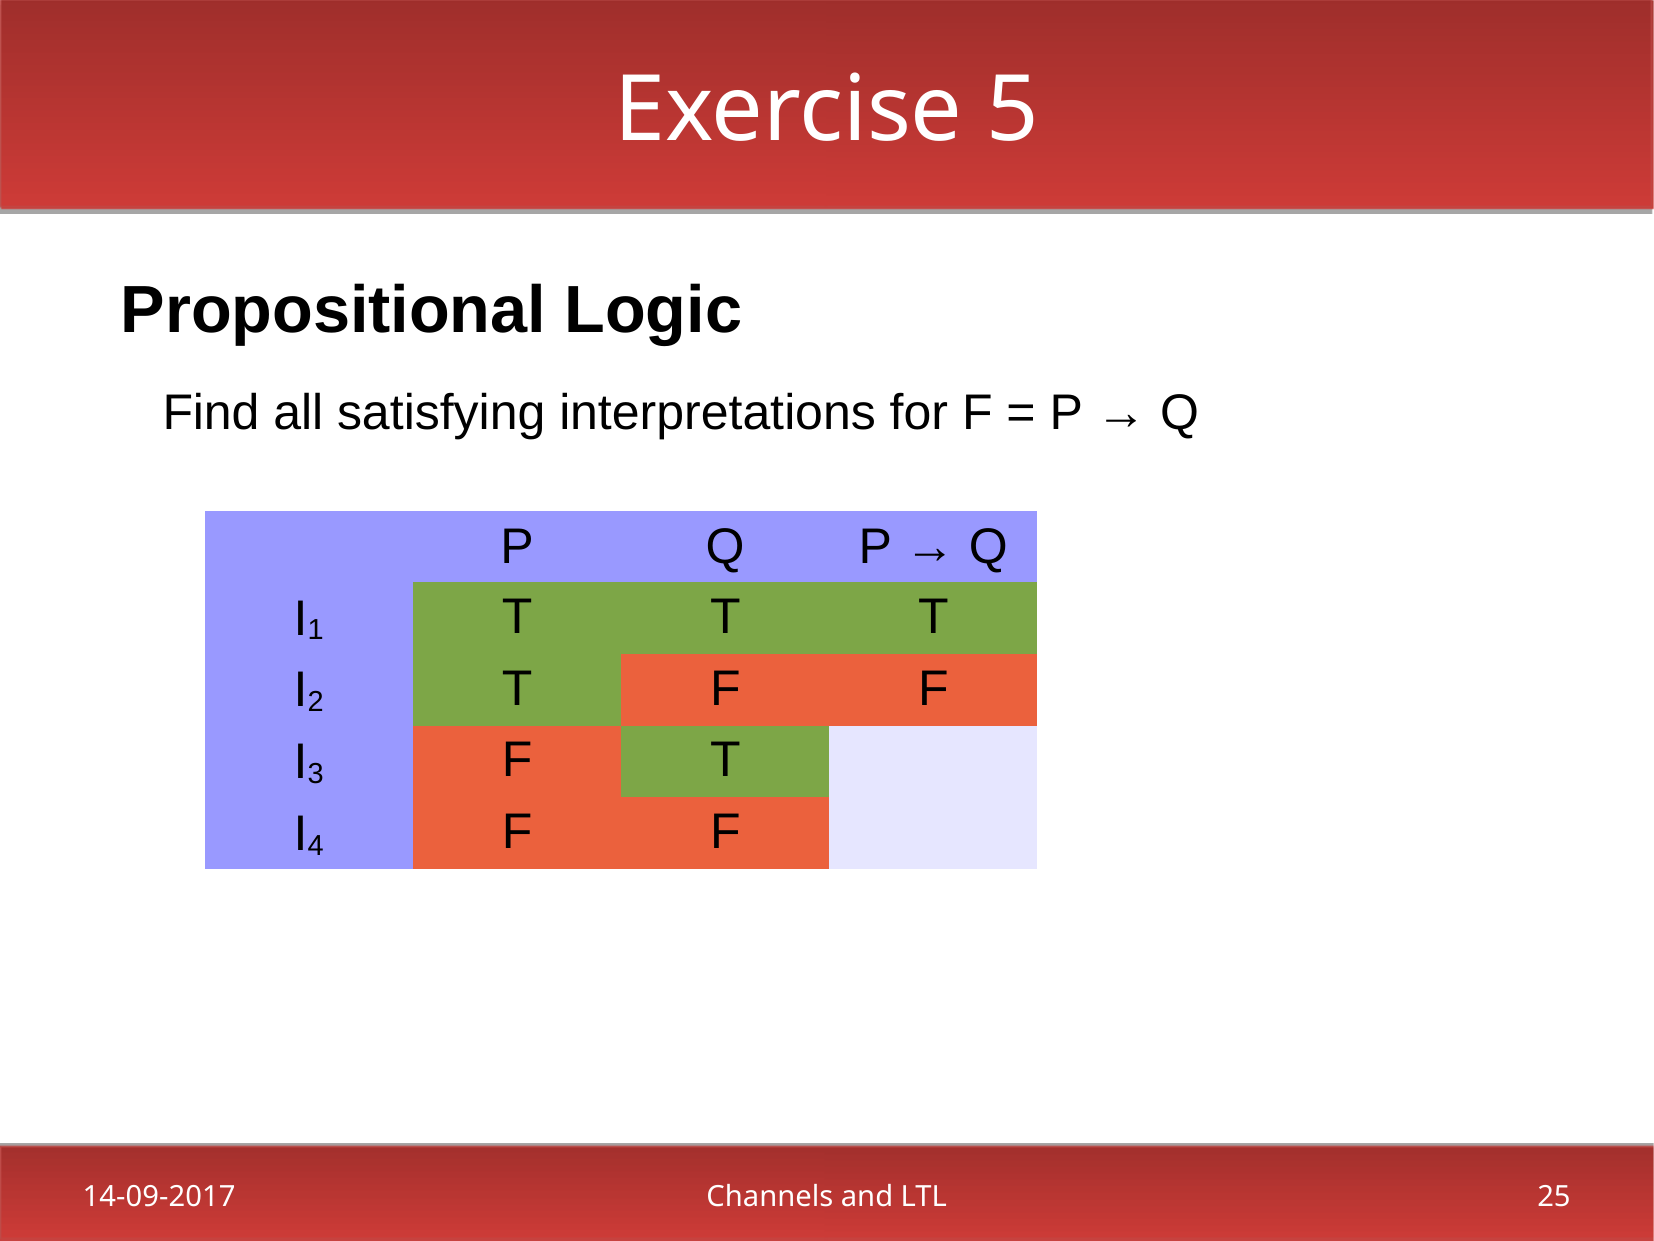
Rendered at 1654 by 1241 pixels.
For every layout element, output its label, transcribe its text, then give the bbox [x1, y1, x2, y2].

table_cell F [829, 654, 1037, 726]
text_box Propositional Logic [105, 264, 759, 354]
table_cell F [413, 797, 621, 869]
table_cell [829, 797, 1037, 869]
table_cell [829, 726, 1037, 797]
table_cell I3 [205, 726, 413, 797]
table_cell I1 [205, 582, 413, 654]
title Exercise 5 [59, 31, 1595, 178]
table_cell F [621, 797, 829, 869]
picture [0, 1143, 1654, 1241]
table_header Q [621, 511, 829, 582]
picture [0, 0, 1654, 214]
table_cell T [621, 726, 829, 797]
table_cell I4 [205, 797, 413, 869]
table_cell T [413, 582, 621, 654]
text_box Find all satisfying interpretations for F = P → Q [147, 377, 1215, 448]
table_cell I2 [205, 654, 413, 726]
table_header P → Q [829, 511, 1037, 582]
table_cell T [413, 654, 621, 726]
table_cell T [829, 582, 1037, 654]
table_cell T [621, 582, 829, 654]
table_header [205, 511, 413, 582]
table_header P [413, 511, 621, 582]
table_cell F [413, 726, 621, 797]
table_cell F [621, 654, 829, 726]
